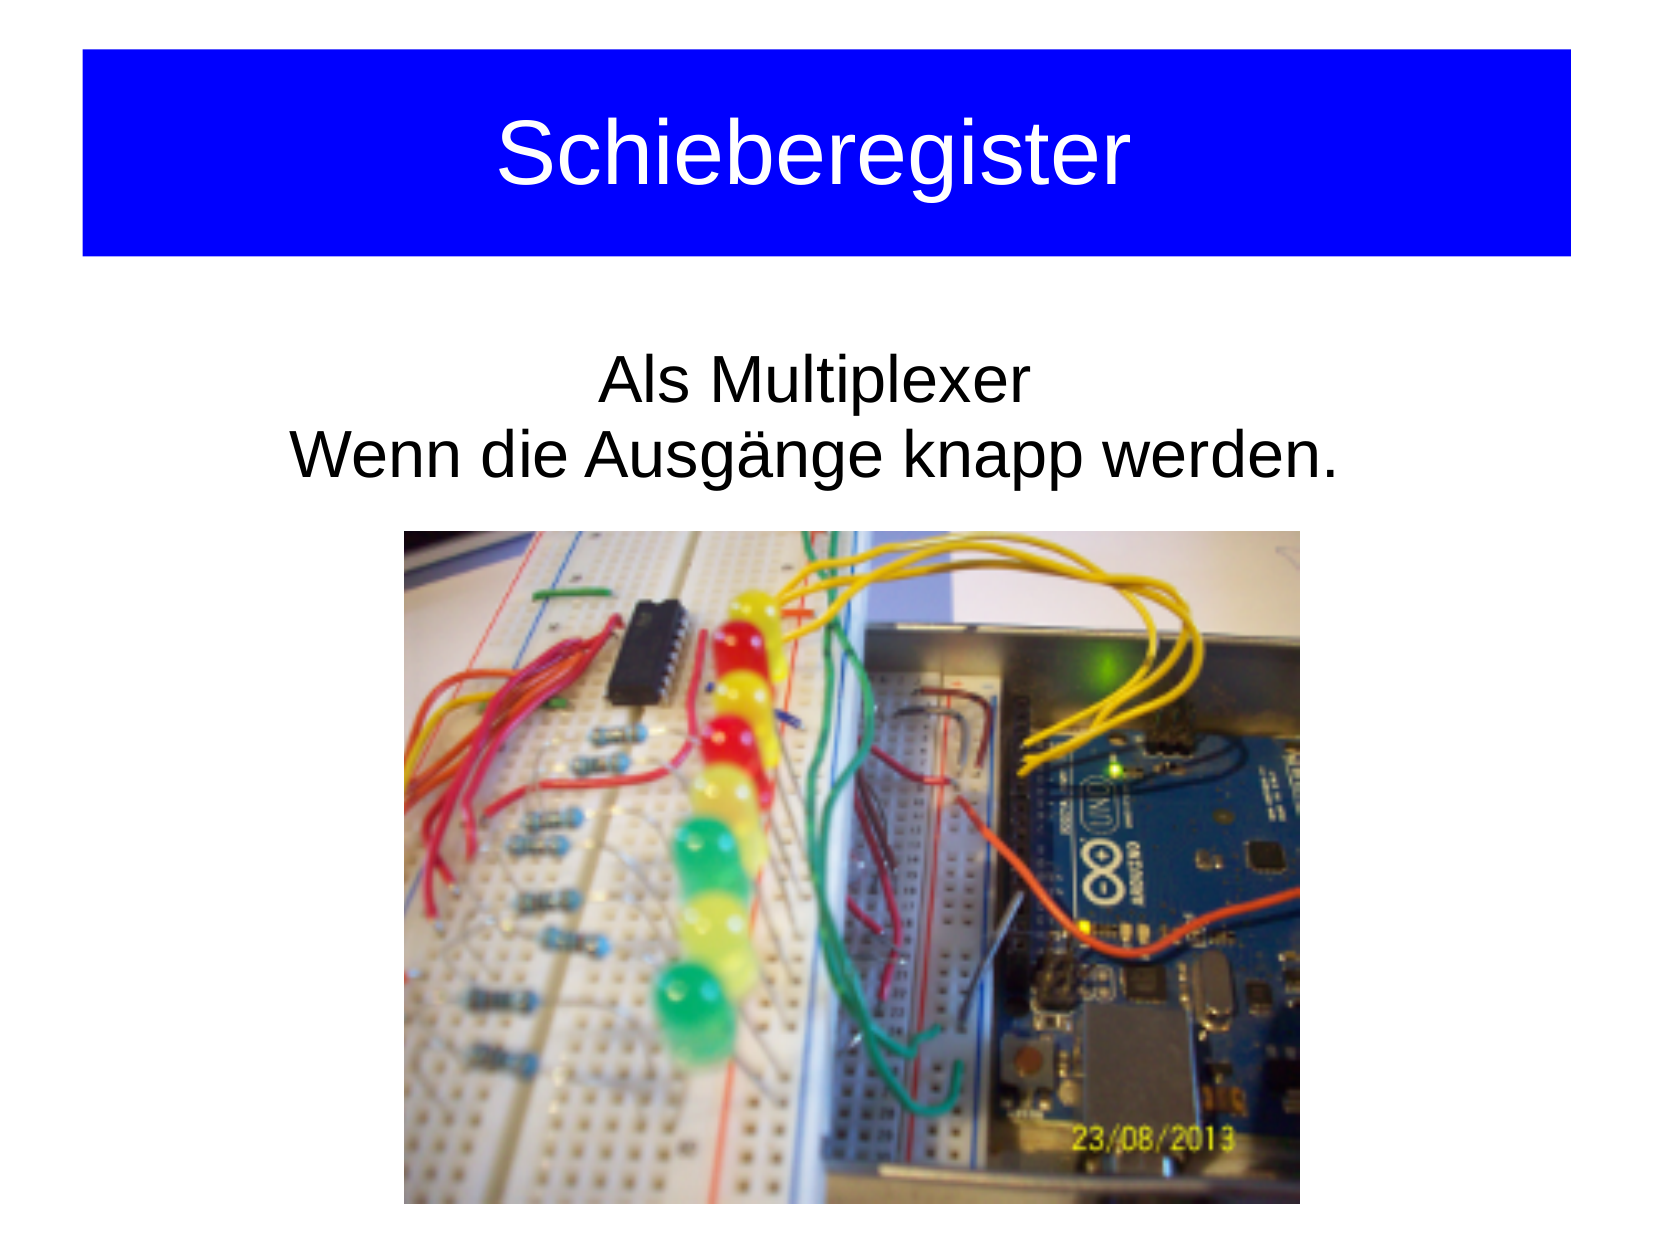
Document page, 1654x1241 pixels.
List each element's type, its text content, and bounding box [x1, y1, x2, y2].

subtitle Als Multiplexer Wenn die Ausgänge knapp werden. [59, 342, 1571, 1134]
title Schieberegister [82, 49, 1571, 257]
picture [404, 531, 1300, 1204]
